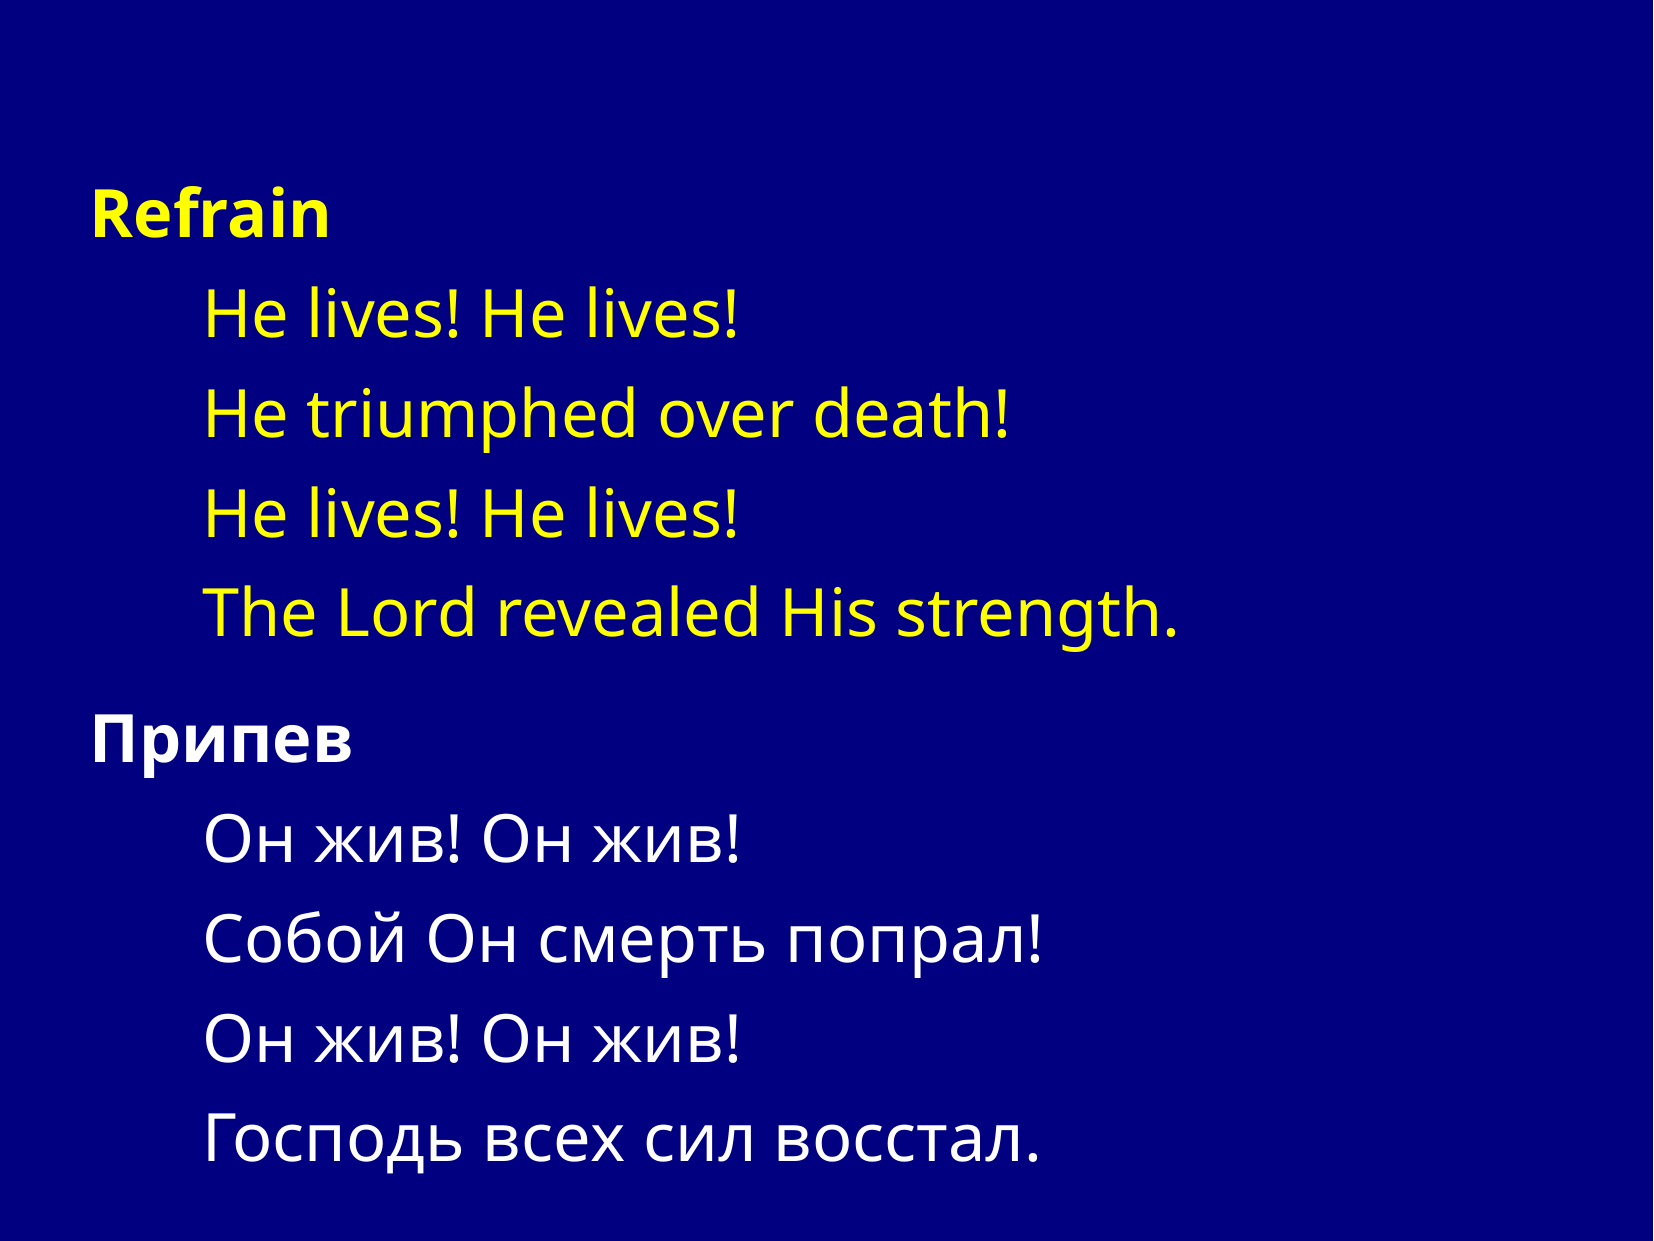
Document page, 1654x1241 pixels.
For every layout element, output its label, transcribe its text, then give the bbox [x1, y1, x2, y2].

text_box Refrain He lives! He lives! He triumphed over death! He lives! He lives! The Lord revealed His strength. [75, 150, 1576, 638]
text_box Припев Он жив! Он жив! Собой Он смерть попрал! Он жив! Он жив! Господь всех сил восстал. [75, 675, 1576, 1163]
